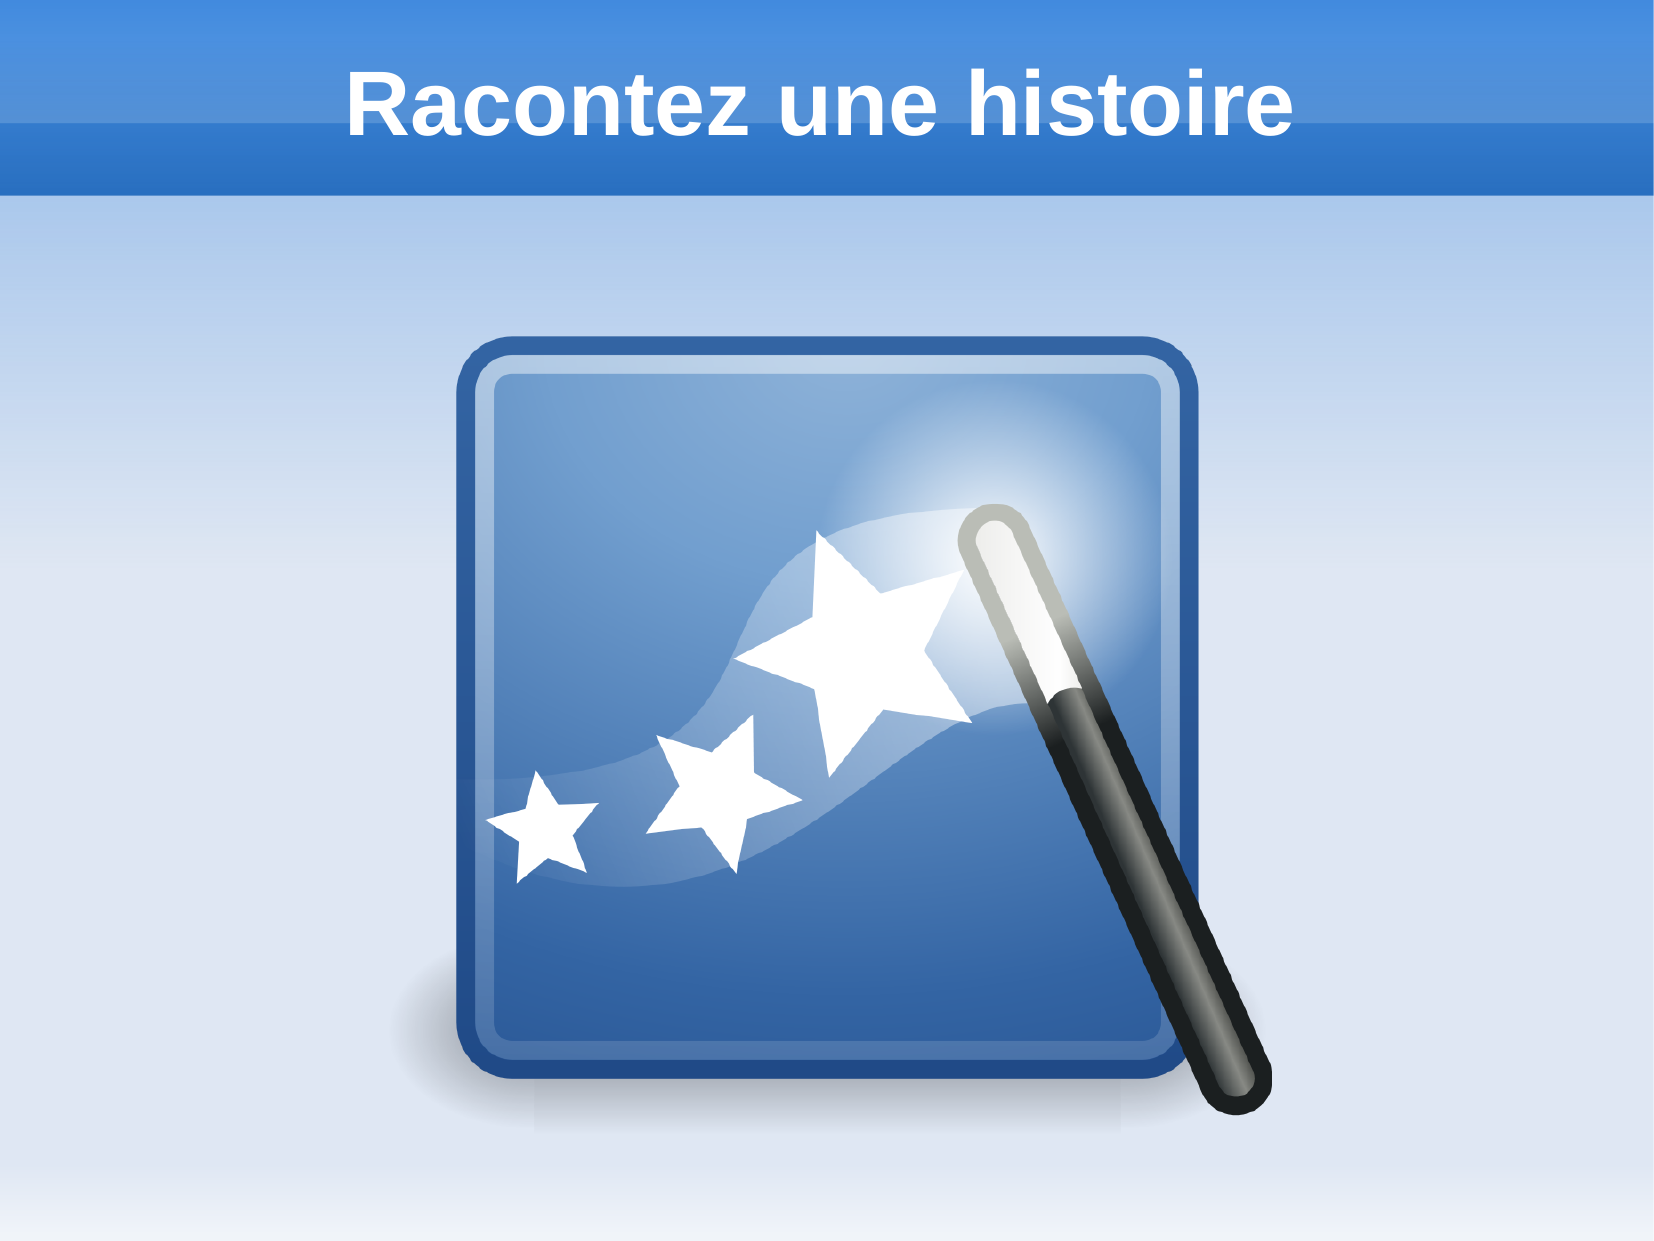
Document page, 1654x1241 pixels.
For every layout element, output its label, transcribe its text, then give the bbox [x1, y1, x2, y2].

title Racontez une histoire [76, 0, 1565, 208]
picture [0, 0, 1654, 1241]
